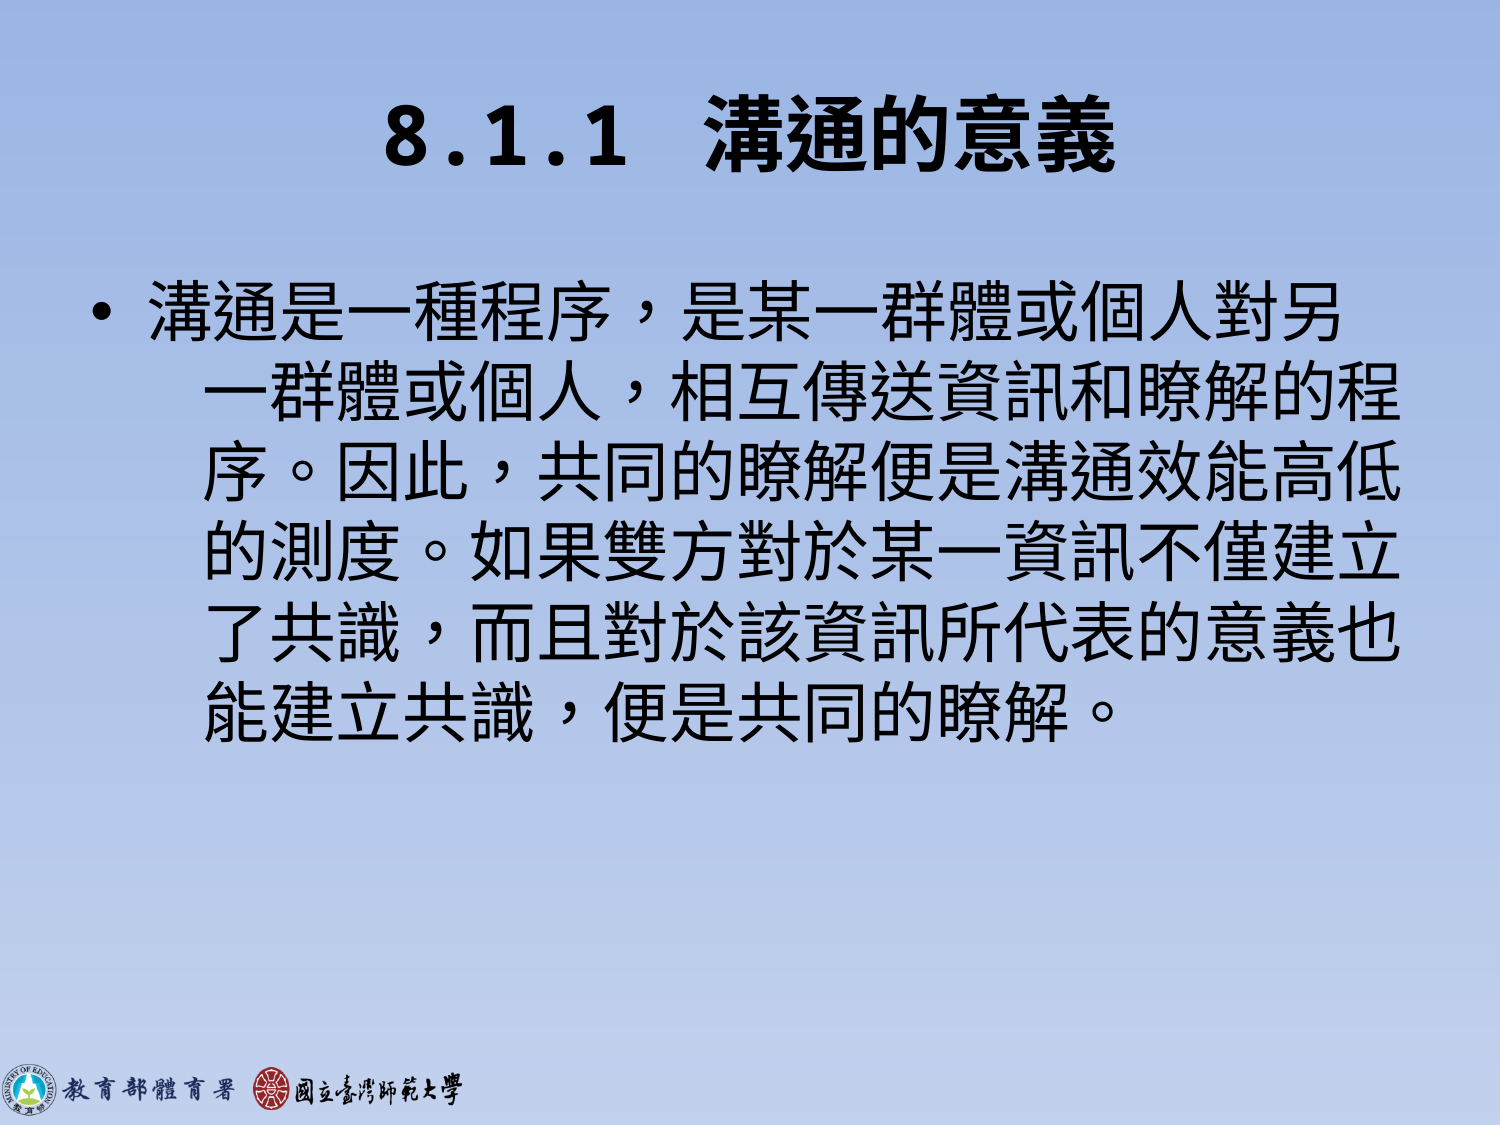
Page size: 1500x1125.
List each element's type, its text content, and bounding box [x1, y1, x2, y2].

list 溝通是一種程序，是某一群體或個人對另一群體或個人，相互傳送資訊和瞭解的程序。因此，共同的瞭解便是溝通效能高低的測度。如果雙方對於某一資訊不僅建立了共識，而且對於該資訊所代表的意義也能建立共識，便是共同的瞭解。 [75, 262, 1426, 1005]
title 8.1.1 溝通的意義 [75, 45, 1426, 233]
